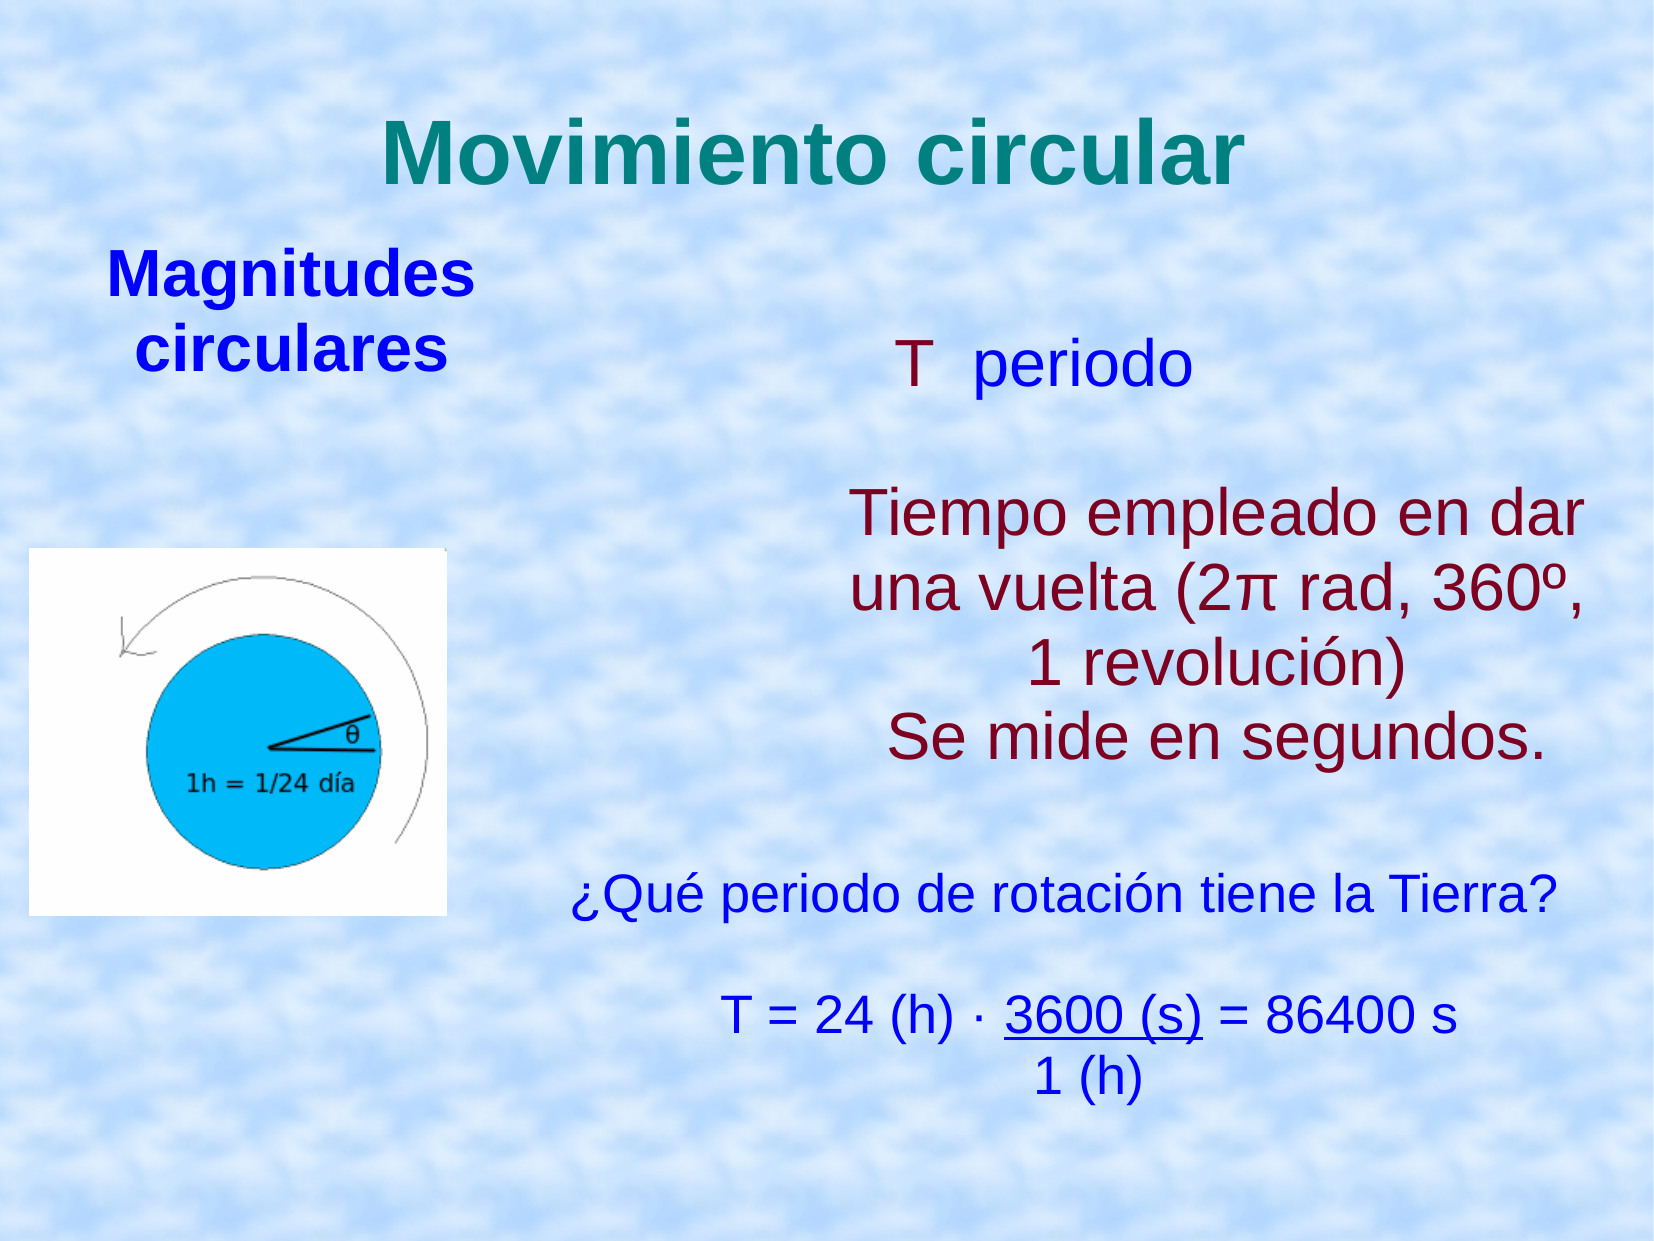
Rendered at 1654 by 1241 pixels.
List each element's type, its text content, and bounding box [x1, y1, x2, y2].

picture [0, 0, 1654, 1241]
text_box T periodo Tiempo empleado en dar una vuelta (2π rad, 360º, 1 revolución) Se mide en segundos. [738, 318, 1627, 857]
title Movimiento circular [82, 49, 1571, 257]
text_box Magnitudes circulares [88, 236, 496, 386]
text_box ¿Qué periodo de rotación tiene la Tierra? T = 24 (h) · 3600 (s) = 86400 s 1 (h) [413, 856, 1625, 1162]
